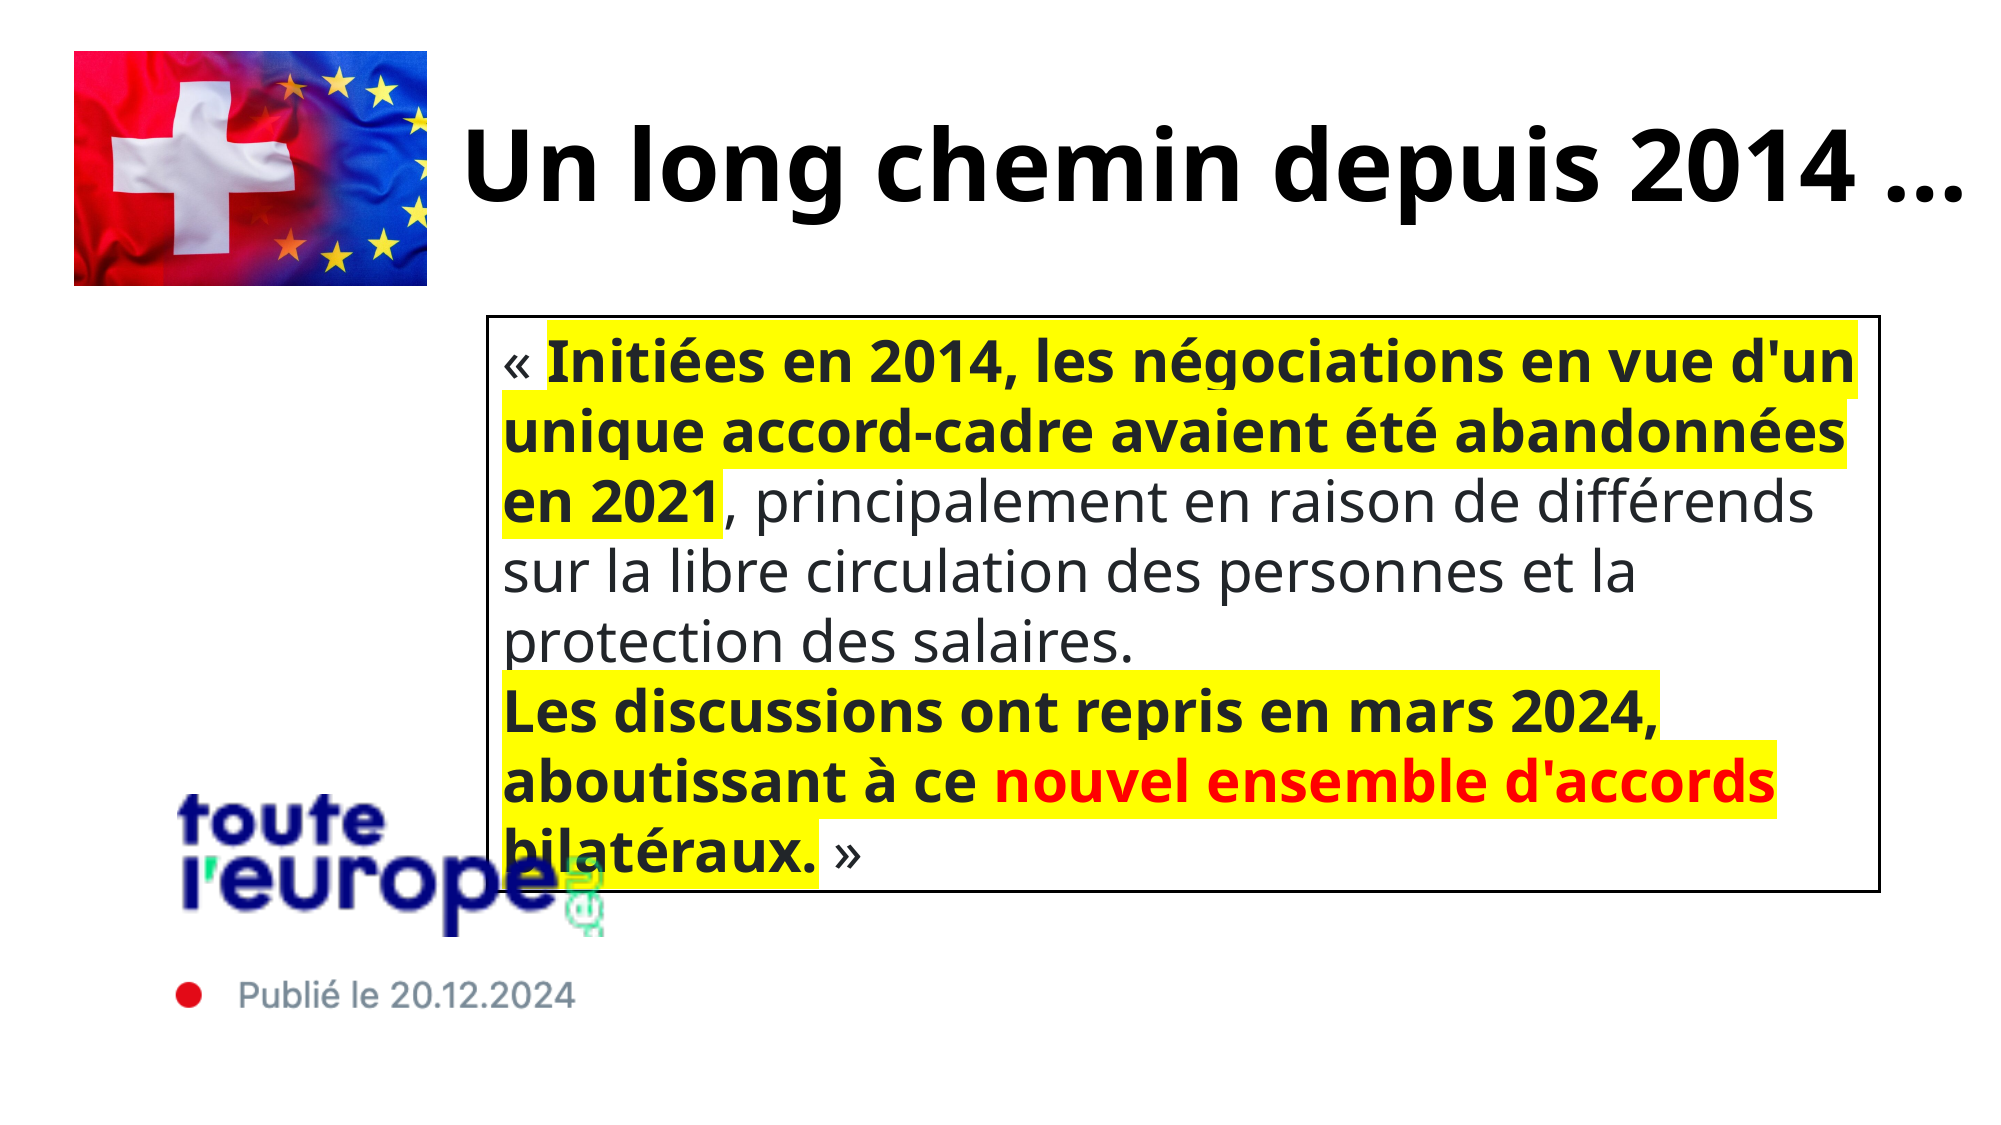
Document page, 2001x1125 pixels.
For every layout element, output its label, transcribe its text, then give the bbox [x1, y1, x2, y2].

title Un long chemin depuis 2014 … [445, 59, 2000, 278]
picture [137, 795, 608, 1026]
picture [74, 51, 427, 287]
text_box « Initiées en 2014, les négociations en vue d'un unique accord-cadre avaient été abandonnées en 2021, principalement en raison de différends sur la libre circulation des personnes et la protection des salaires. Les discussions ont repris en mars 2024, aboutissant à ce nouvel ensemble d'accords bilatéraux. » [487, 316, 1880, 756]
